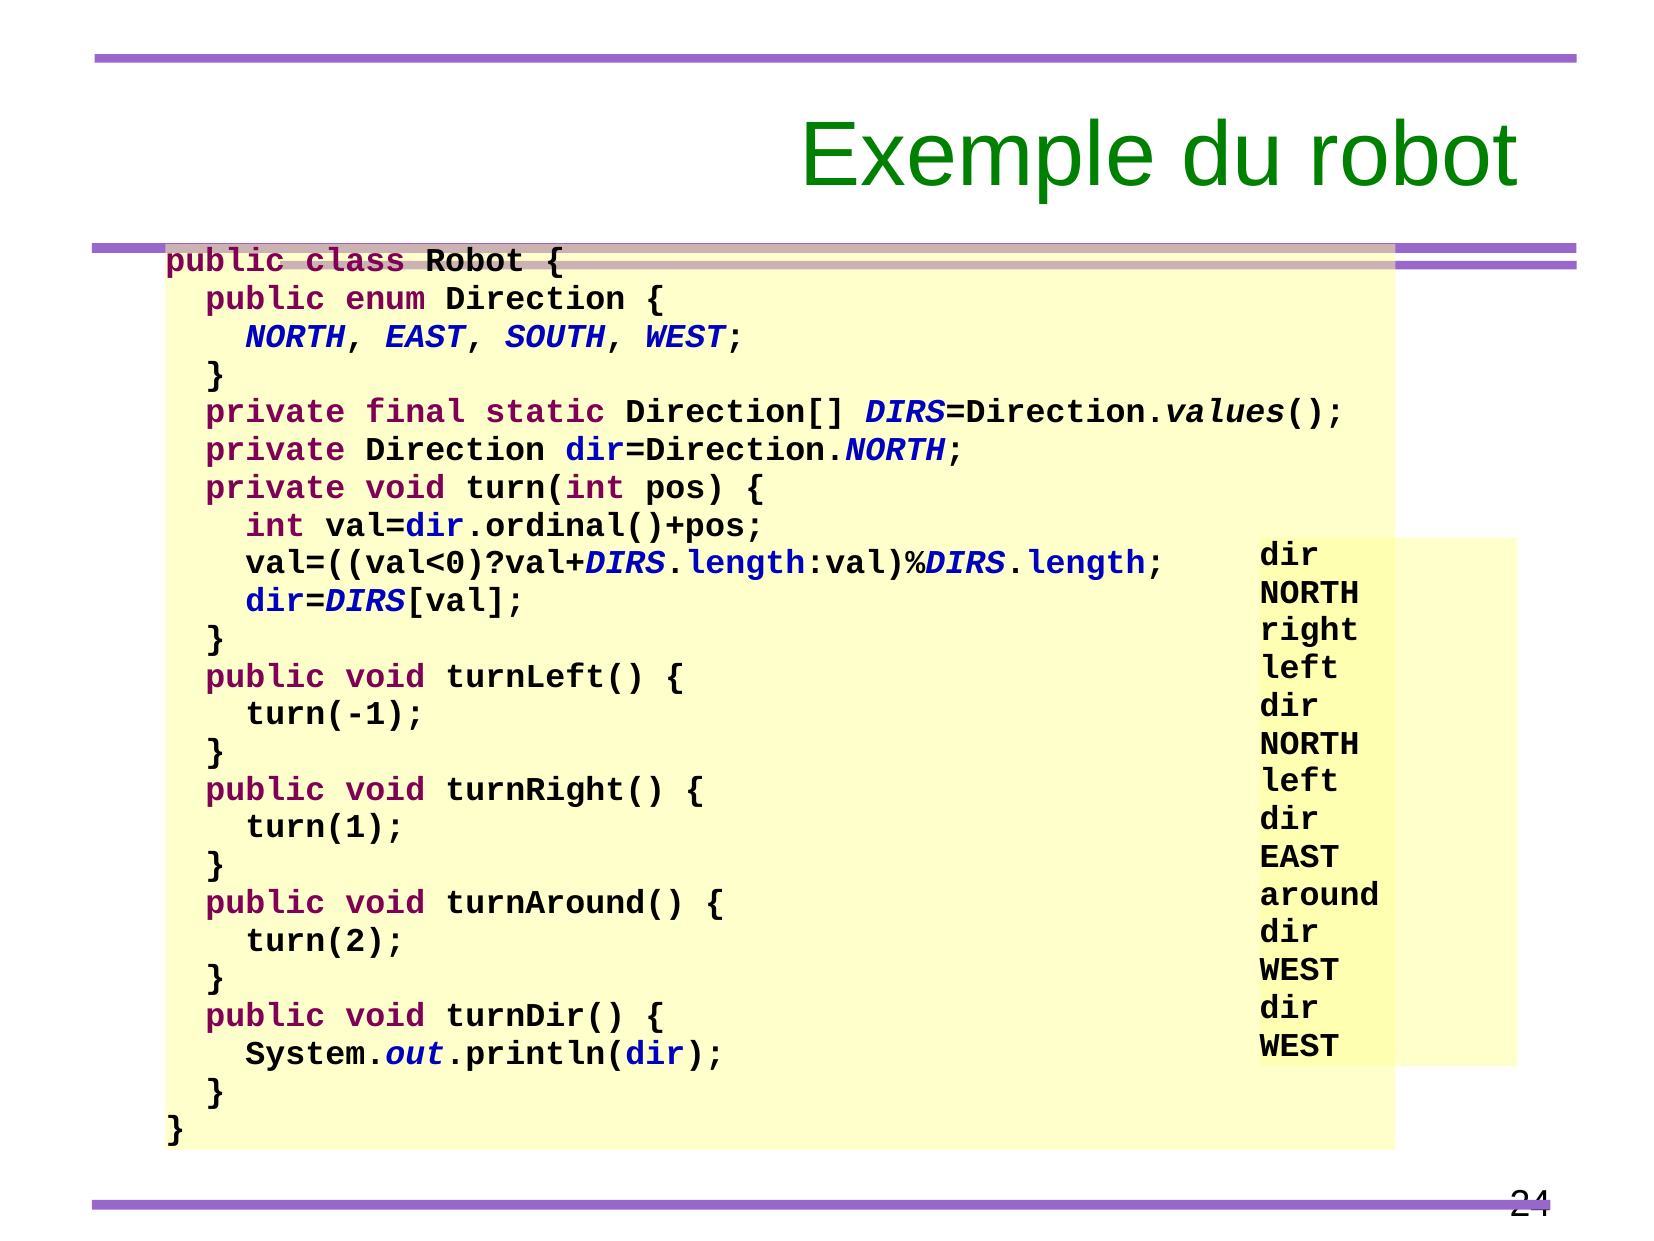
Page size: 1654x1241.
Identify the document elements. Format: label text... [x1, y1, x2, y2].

title Exemple du robot [121, 42, 1534, 265]
text_box dir NORTH right left dir NORTH left dir EAST around dir WEST dir WEST [1259, 537, 1518, 1067]
text_box public class Robot { public enum Direction { NORTH, EAST, SOUTH, WEST; } private final static Direction[] DIRS=Direction.values(); private Direction dir=Direction.NORTH; private void turn(int pos) { int val=dir.ordinal()+pos; val=((val<0)?val+DIRS.length:val)%DIRS.length; dir=DIRS[val]; } public void turnLeft() { turn(-1); } public void turnRight() { turn(1); } public void turnAround() { turn(2); } public void turnDir() { System.out.println(dir); } } [165, 244, 1396, 1150]
